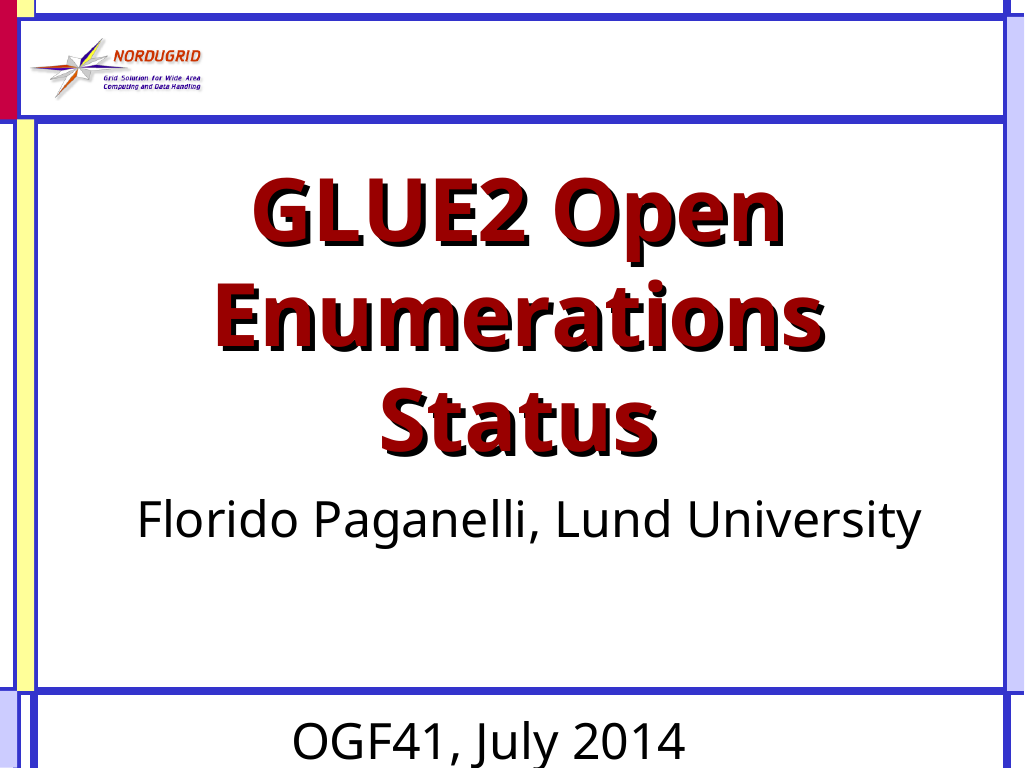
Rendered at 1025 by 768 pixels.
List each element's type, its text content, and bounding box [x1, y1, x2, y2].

list Florido Paganelli, Lund University [60, 480, 961, 695]
picture [27, 34, 205, 101]
text_box OGF41, July 2014 [252, 706, 756, 765]
title GLUE2 Open Enumerations Status [60, 135, 961, 480]
